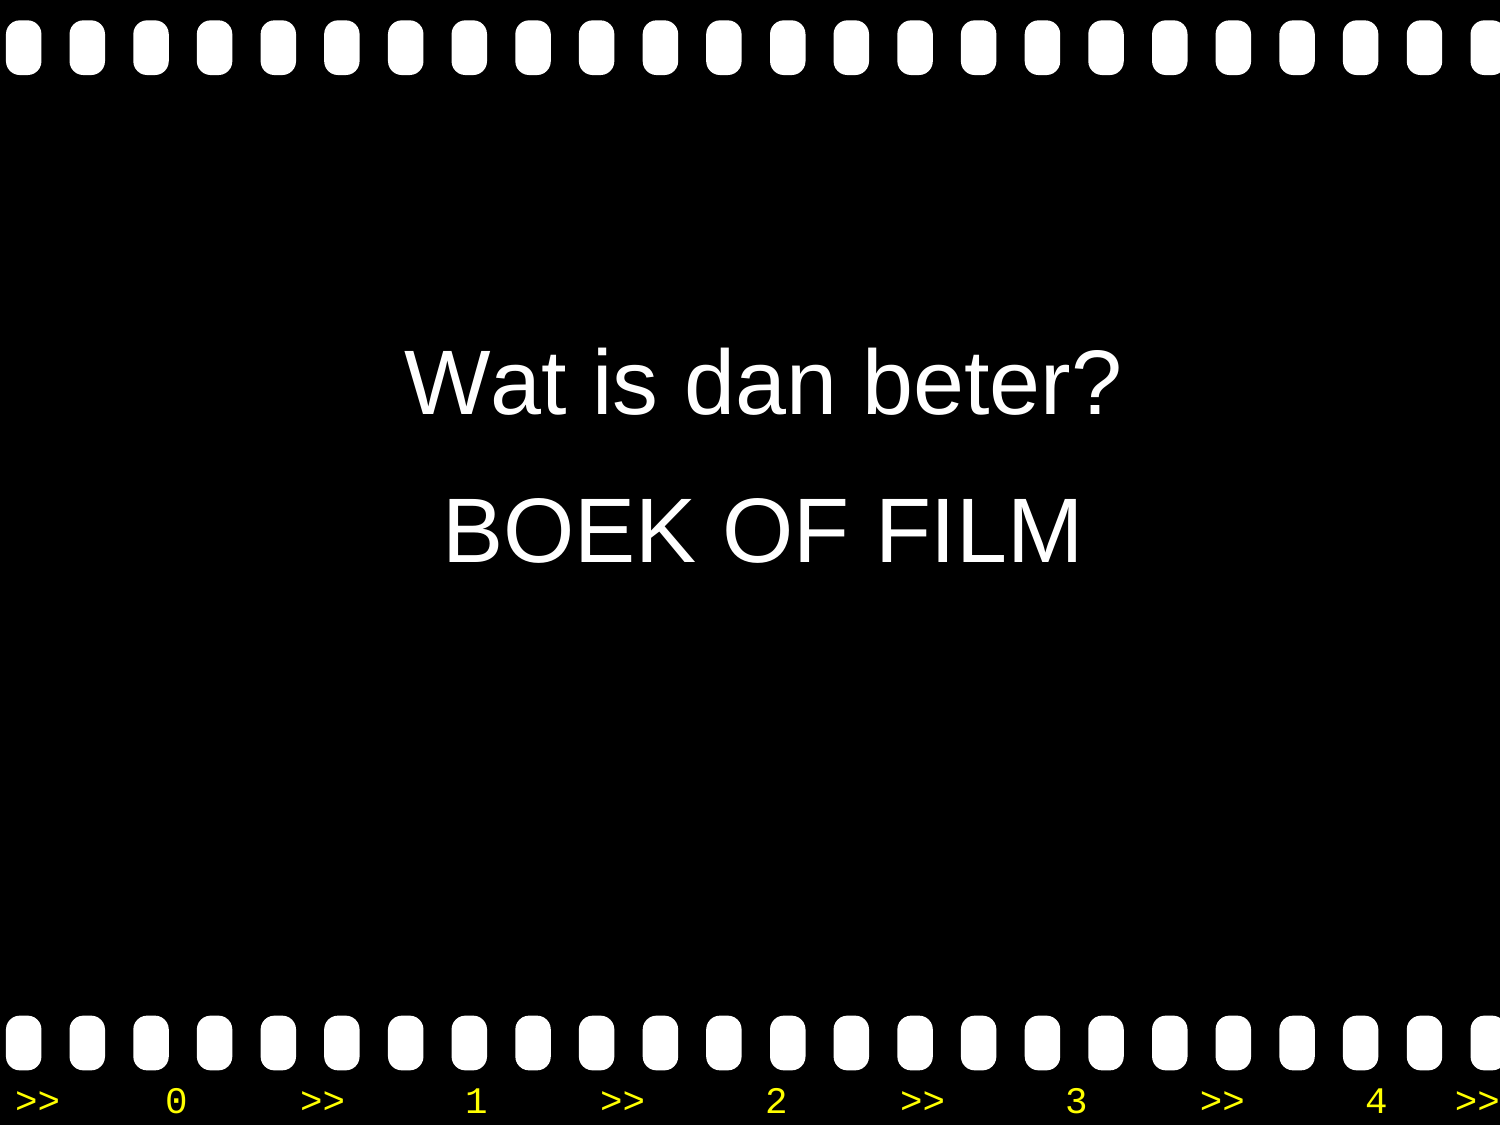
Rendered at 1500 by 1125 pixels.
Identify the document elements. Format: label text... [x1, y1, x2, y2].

title Wat is dan beter? [88, 295, 1439, 442]
title BOEK OF FILM [88, 442, 1439, 619]
